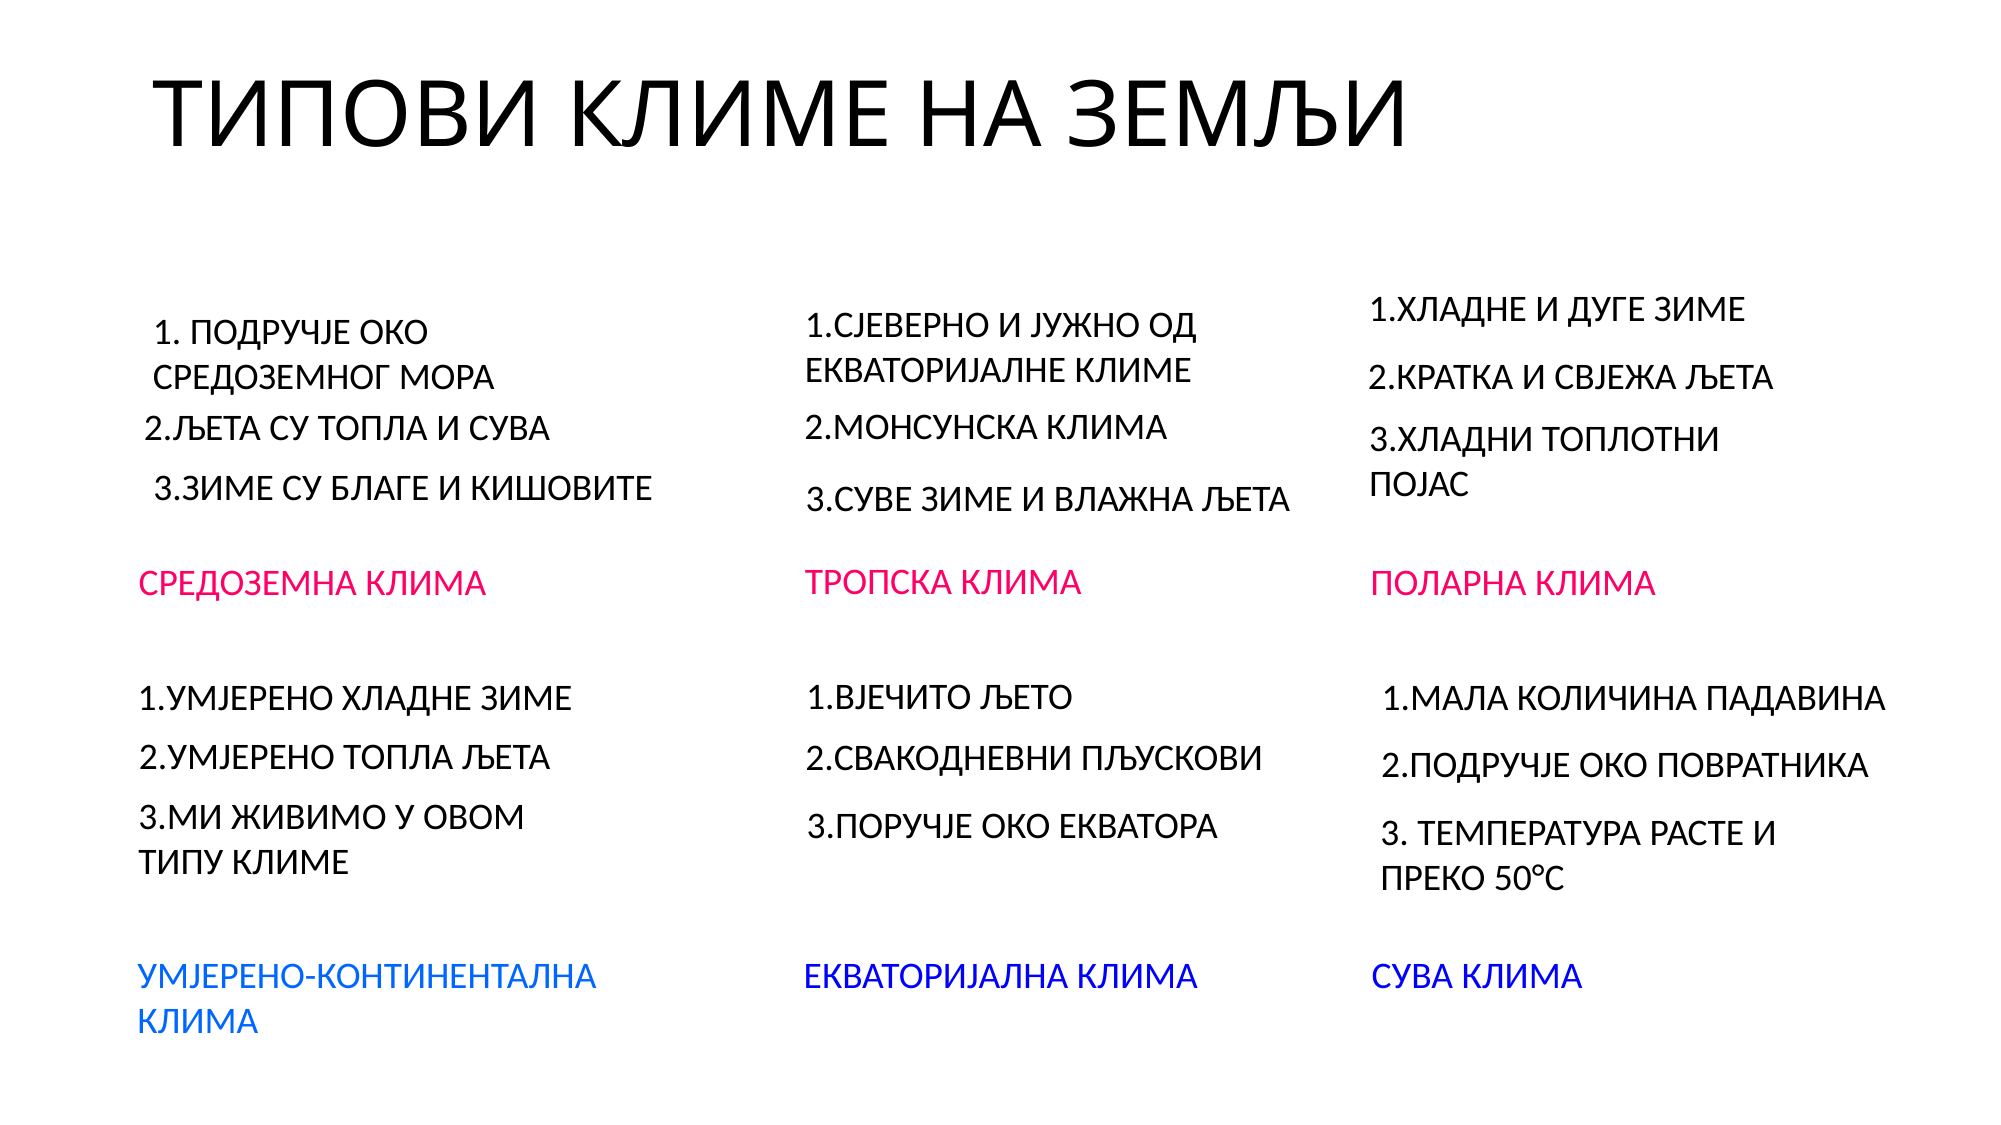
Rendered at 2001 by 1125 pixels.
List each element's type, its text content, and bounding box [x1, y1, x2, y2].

text_box УМЈЕРЕНО-КОНТИНЕНТАЛНА КЛИМА [122, 943, 621, 1049]
text_box 1.СЈЕВЕРНО И ЈУЖНО ОД ЕКВАТОРИЈАЛНЕ КЛИМЕ [790, 292, 1253, 398]
text_box 1.ВЈЕЧИТО ЉЕТО [791, 664, 1241, 725]
text_box 3.ПОРУЧЈЕ ОКО ЕКВАТОРА [791, 793, 1242, 854]
text_box 2.КРАТКА И СВЈЕЖА ЉЕТА [1352, 344, 1803, 405]
text_box 3.ХЛАДНИ ТОПЛОТНИ ПОЈАС [1354, 406, 1803, 512]
text_box 1.МАЛА КОЛИЧИНА ПАДАВИНА [1366, 665, 1904, 726]
text_box ТРОПСКА КЛИМА [789, 549, 1240, 610]
text_box 3.СУВЕ ЗИМЕ И ВЛАЖНА ЉЕТА [790, 465, 1308, 527]
text_box 3.ЗИМЕ СУ БЛАГЕ И КИШОВИТЕ [138, 454, 678, 515]
title ТИПОВИ КЛИМЕ НА ЗЕМЉИ [137, 59, 1863, 278]
text_box 2.ПОДРУЧЈЕ ОКО ПОВРАТНИКА [1366, 732, 1893, 793]
text_box 3.МИ ЖИВИМО У ОВОМ ТИПУ КЛИМЕ [123, 784, 574, 890]
text_box 2.УМЈЕРЕНО ТОПЛА ЉЕТА [123, 724, 574, 784]
text_box 2.ЉЕТА СУ ТОПЛА И СУВА [129, 395, 579, 456]
text_box 1. ПОДРУЧЈЕ ОКО СРЕДОЗЕМНОГ МОРА [137, 299, 685, 405]
text_box ЕКВАТОРИЈАЛНА КЛИМА [788, 944, 1239, 1005]
text_box 1.УМЈЕРЕНО ХЛАДНЕ ЗИМЕ [122, 665, 603, 726]
text_box СРЕДОЗЕМНА КЛИМА [123, 550, 574, 611]
text_box 2.МОНСУНСКА КЛИМА [789, 394, 1240, 455]
text_box 1.ХЛАДНЕ И ДУГЕ ЗИМЕ [1353, 276, 1804, 338]
text_box 2.СВАКОДНЕВНИ ПЉУСКОВИ [790, 725, 1307, 786]
text_box 3. ТЕМПЕРАТУРА РАСТЕ И ПРЕКО 50°С [1365, 800, 1816, 906]
text_box СУВА КЛИМА [1356, 943, 1807, 1004]
text_box ПОЛАРНА КЛИМА [1355, 550, 1806, 611]
